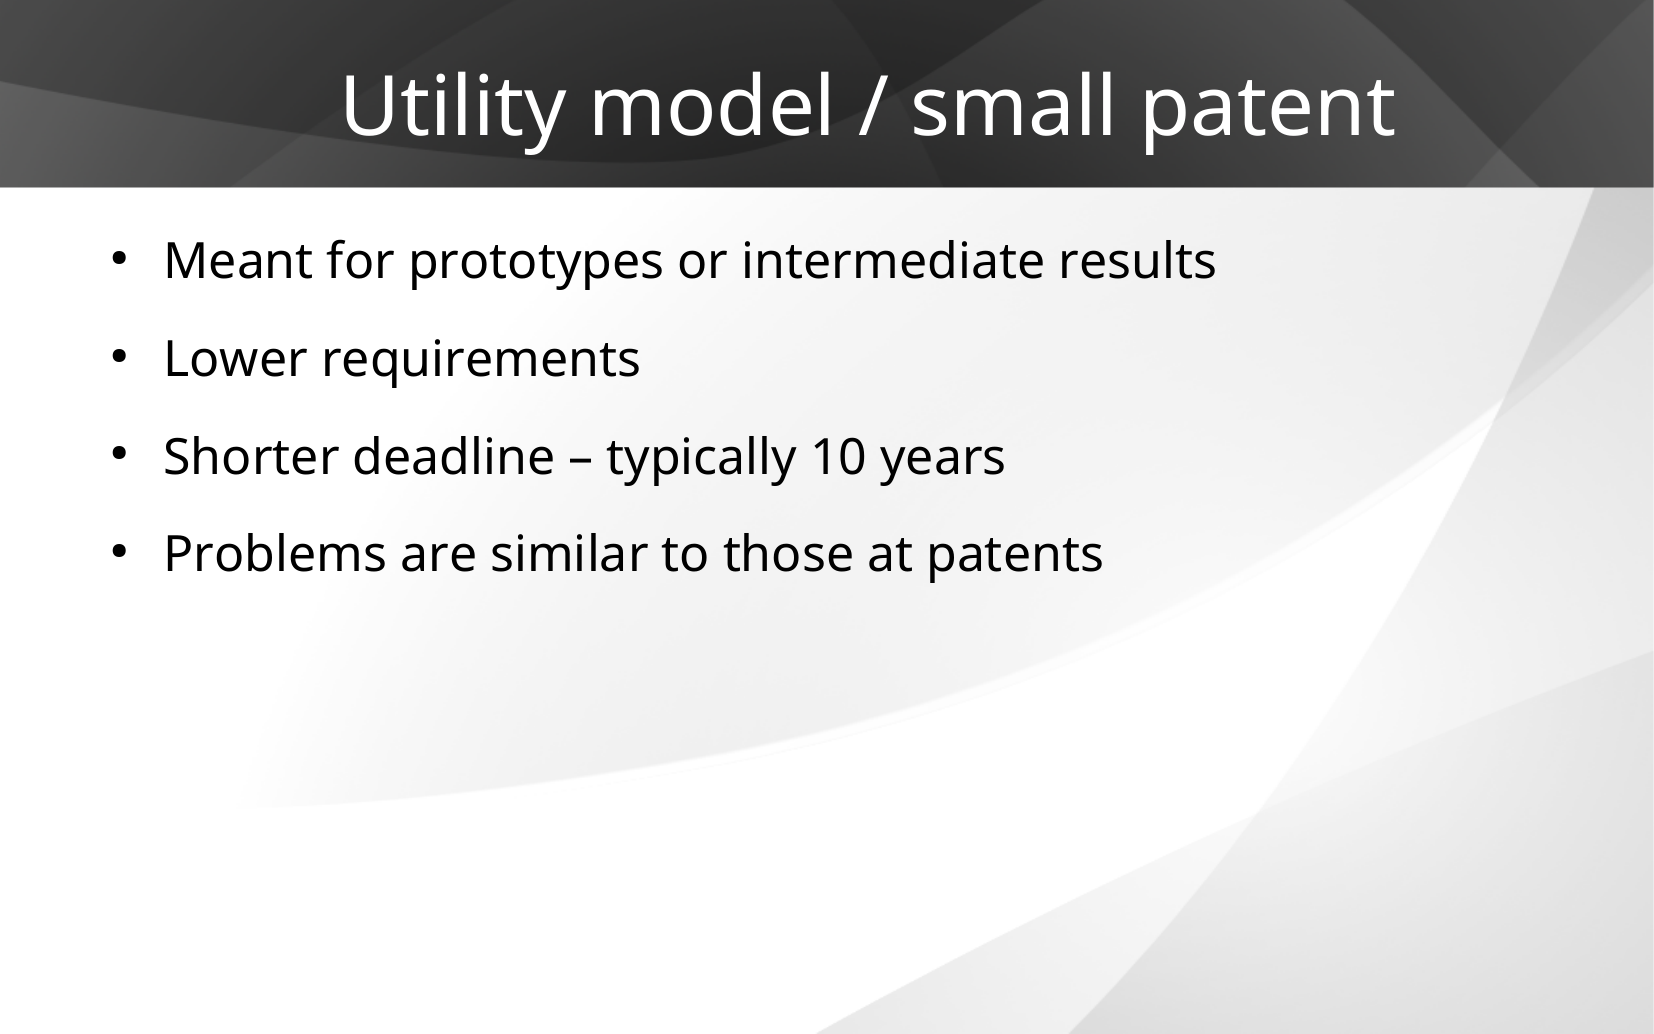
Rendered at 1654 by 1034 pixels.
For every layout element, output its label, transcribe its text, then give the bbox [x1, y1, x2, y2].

picture [0, 0, 1654, 1034]
title Utility model / small patent [124, 0, 1613, 208]
list Meant for prototypes or intermediate results Lower requirements Shorter deadline – typically 10 years Problems are similar to those at patents [75, 225, 1613, 1013]
